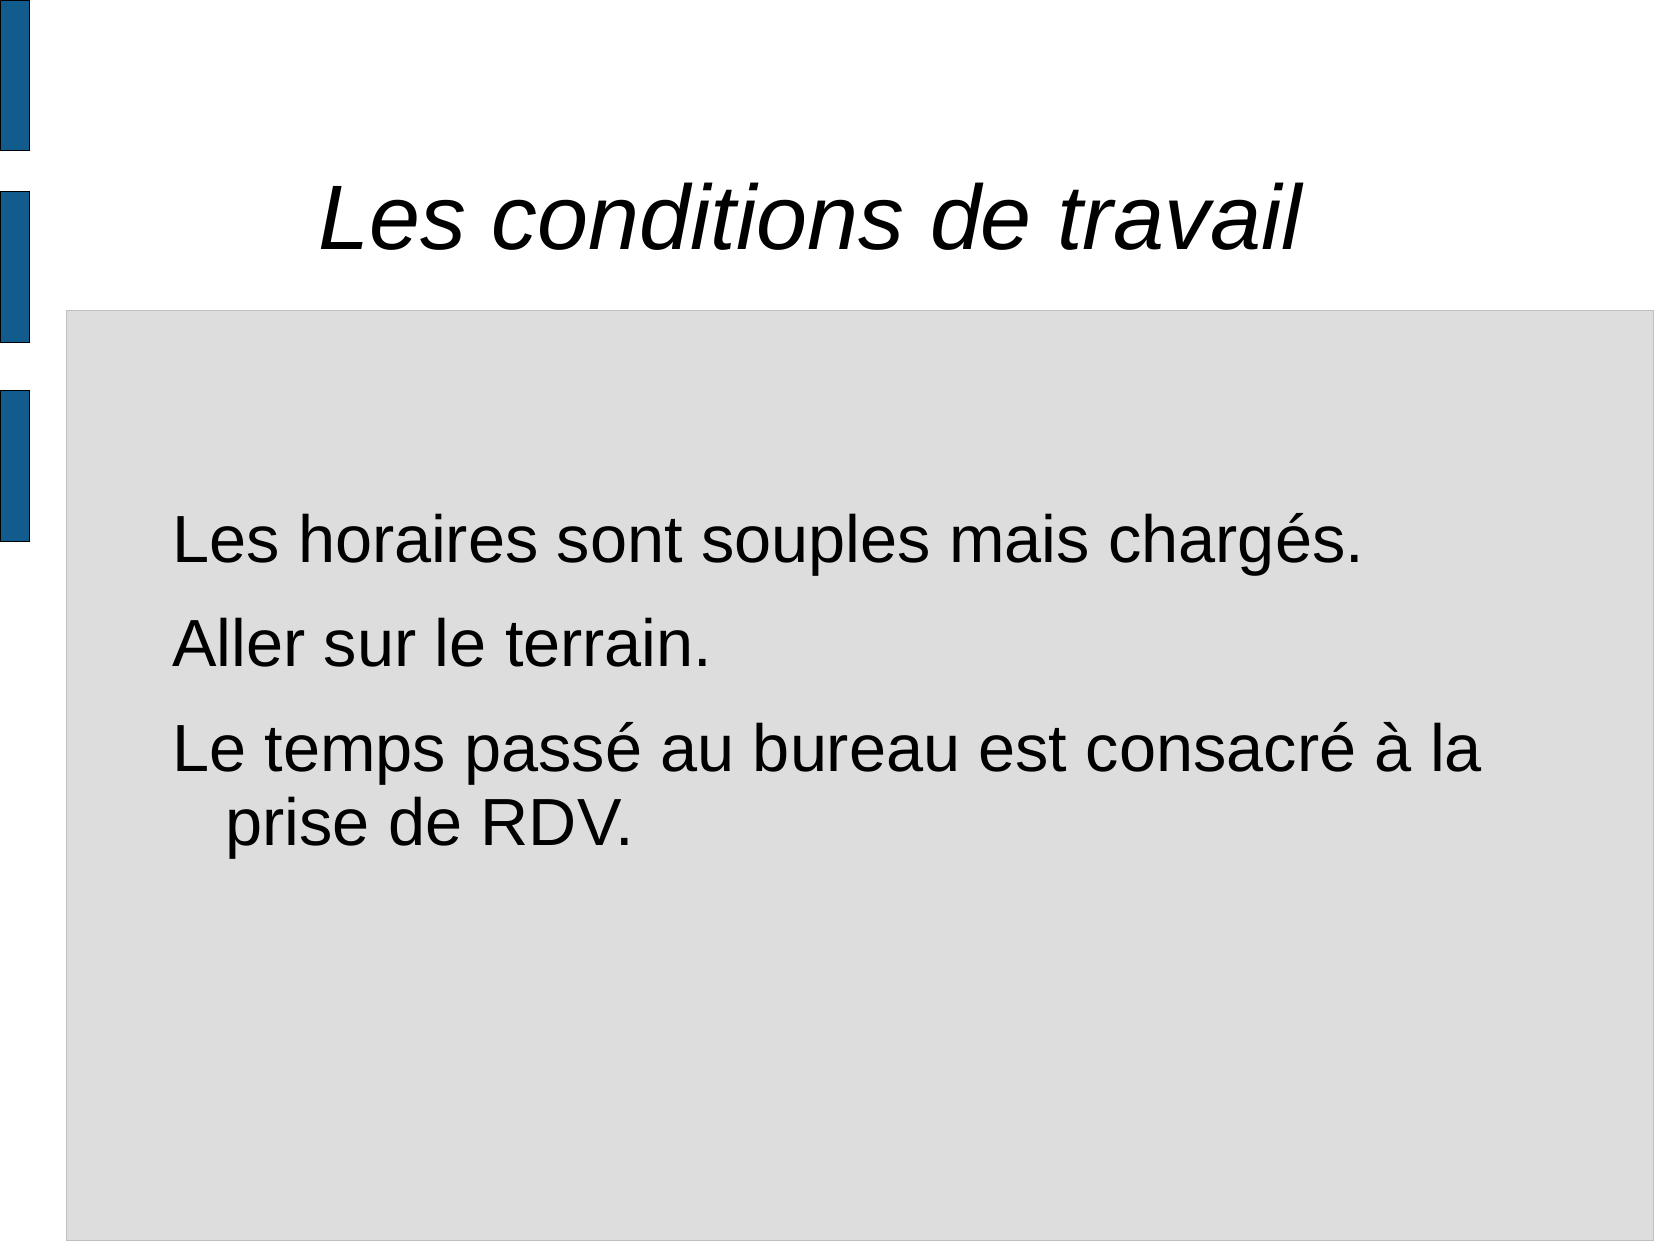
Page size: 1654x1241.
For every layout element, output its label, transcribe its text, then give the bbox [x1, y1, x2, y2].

list Les horaires sont souples mais chargés. Aller sur le terrain. Le temps passé au bureau est consacré à la prise de RDV. [154, 501, 1536, 1241]
title Les conditions de travail [88, 114, 1534, 322]
